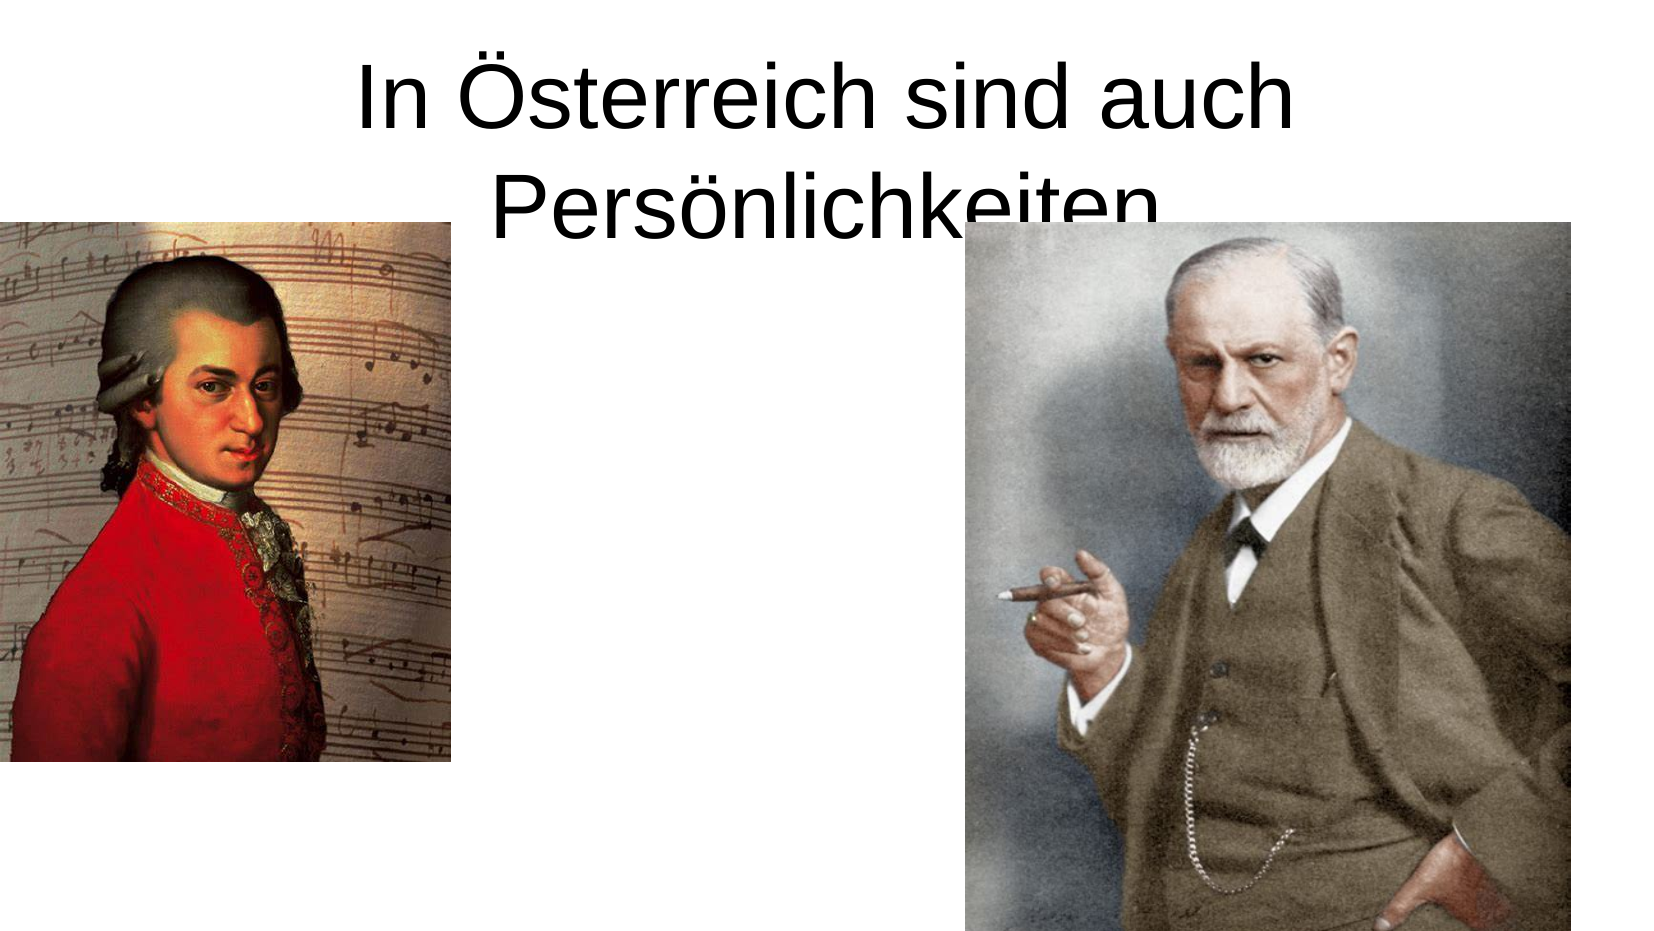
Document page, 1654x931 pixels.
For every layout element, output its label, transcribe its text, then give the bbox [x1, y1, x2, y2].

title In Österreich sind auch Persönlichkeiten [82, 37, 1571, 193]
picture [965, 222, 1571, 931]
picture [0, 222, 451, 762]
